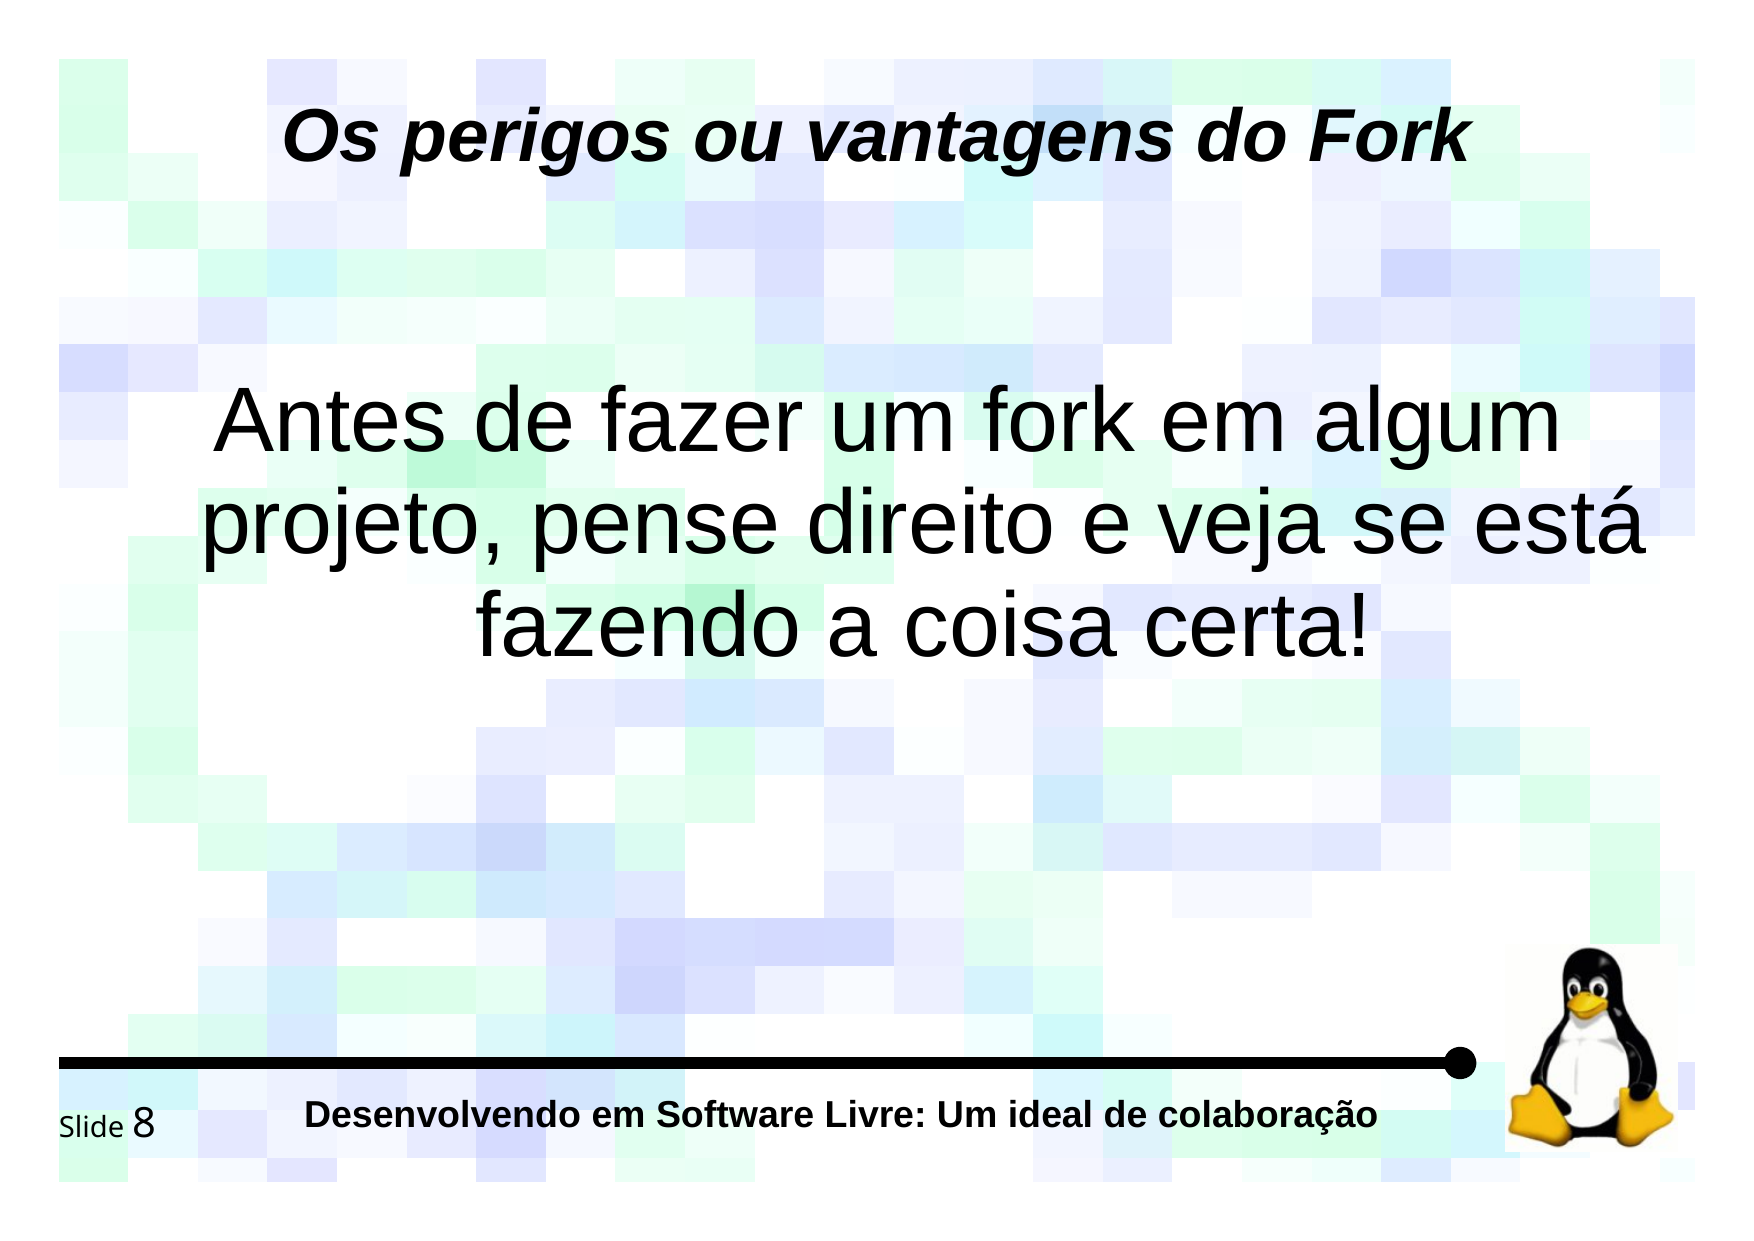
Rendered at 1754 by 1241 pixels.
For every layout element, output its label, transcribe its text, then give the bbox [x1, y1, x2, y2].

title Os perigos ou vantagens do Fork [59, 64, 1695, 207]
picture [1505, 1004, 1678, 1152]
list Antes de fazer um fork em algum projeto, pense direito e veja se está fazendo a coisa certa! [71, 236, 1695, 1004]
